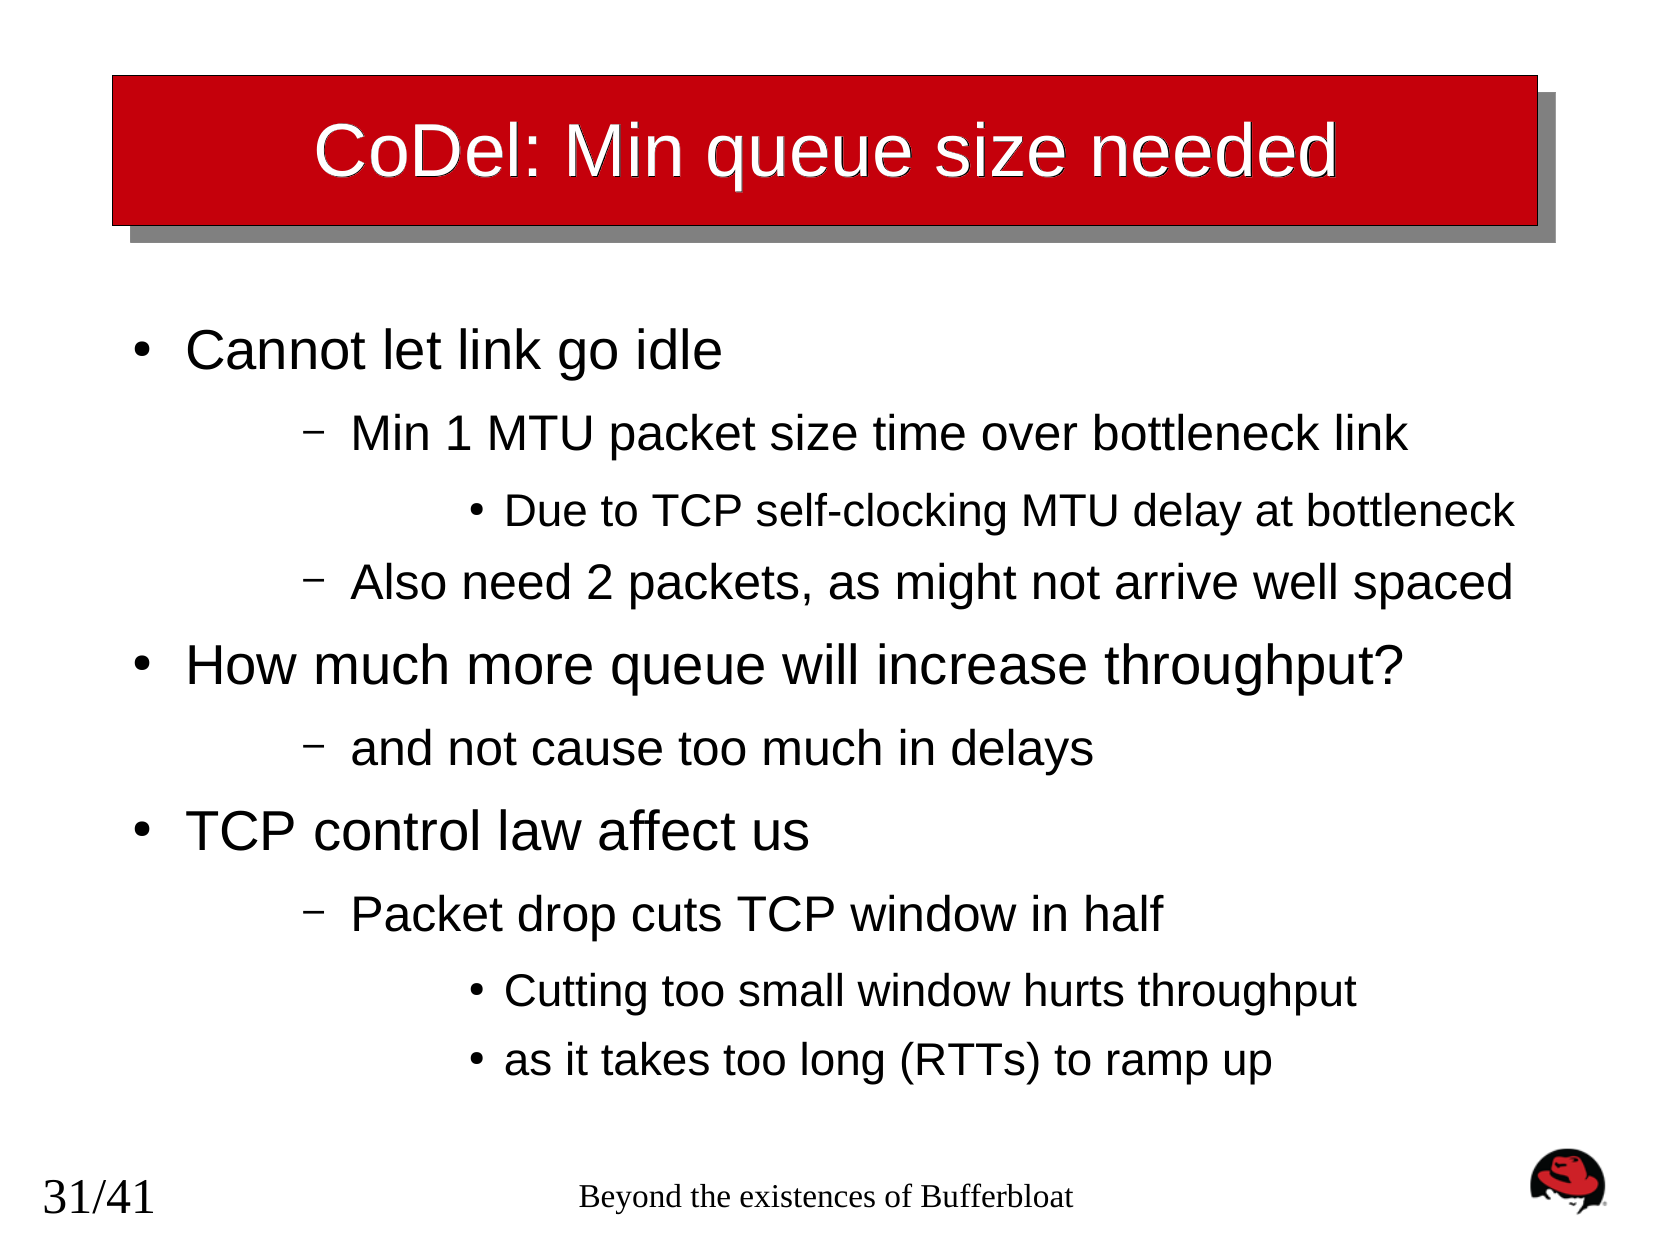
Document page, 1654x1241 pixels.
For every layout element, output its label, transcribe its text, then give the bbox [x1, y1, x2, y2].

list Cannot let link go idle Min 1 MTU packet size time over bottleneck link Due to TCP self-clocking MTU delay at bottleneck Also need 2 packets, as might not arrive well spaced How much more queue will increase throughput? and not cause too much in delays TCP control law affect us Packet drop cuts TCP window in half Cutting too small window hurts throughput as it takes too long (RTTs) to ramp up [114, 318, 1540, 1107]
title CoDel: Min queue size needed [116, 75, 1538, 226]
picture [1529, 1146, 1613, 1224]
